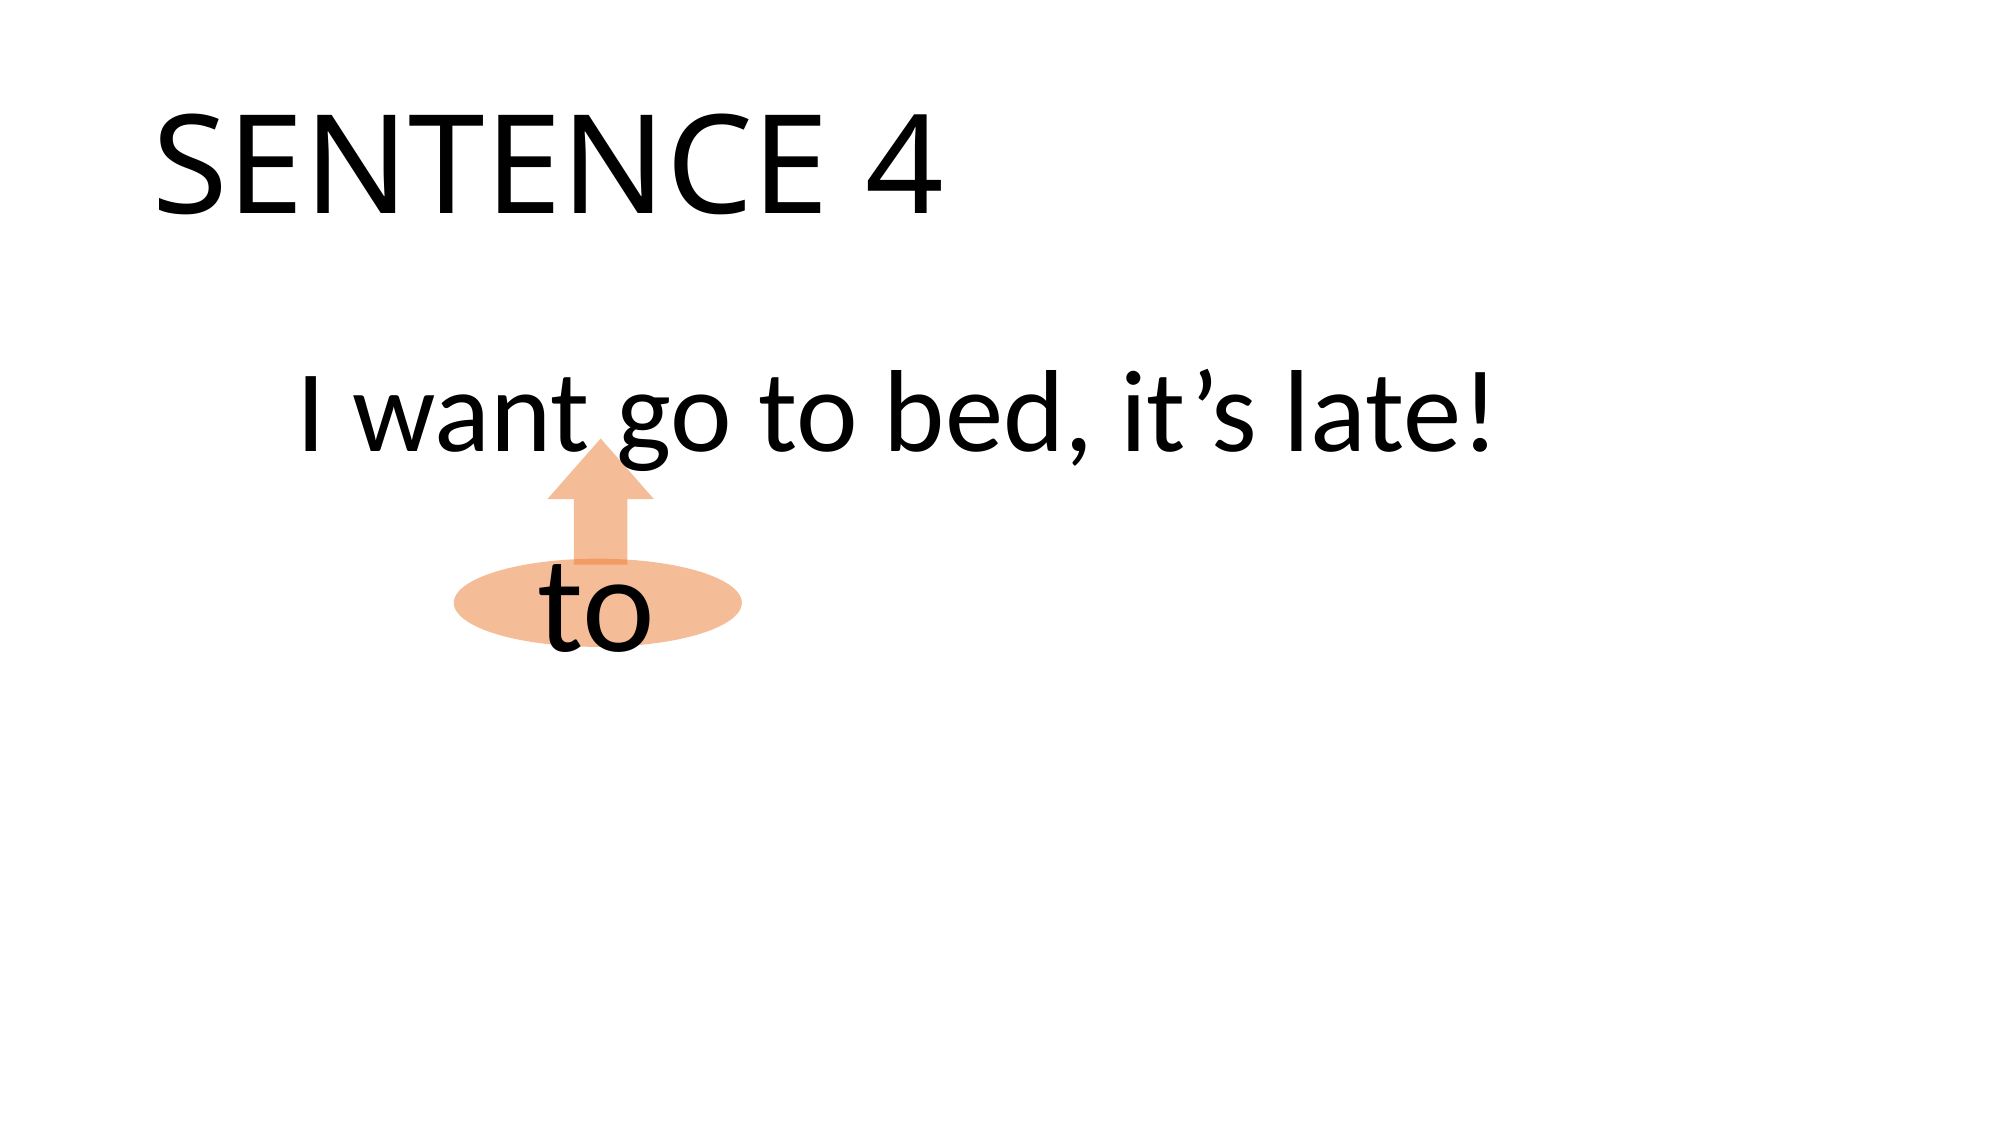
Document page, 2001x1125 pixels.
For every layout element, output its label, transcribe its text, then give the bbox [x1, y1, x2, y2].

text_box [453, 565, 522, 641]
text_box [547, 438, 654, 565]
title SENTENCE 4 [137, 59, 1863, 278]
text_box to [522, 506, 673, 689]
text_box [673, 565, 742, 641]
list I want go to bed, it’s late! [281, 343, 1588, 493]
